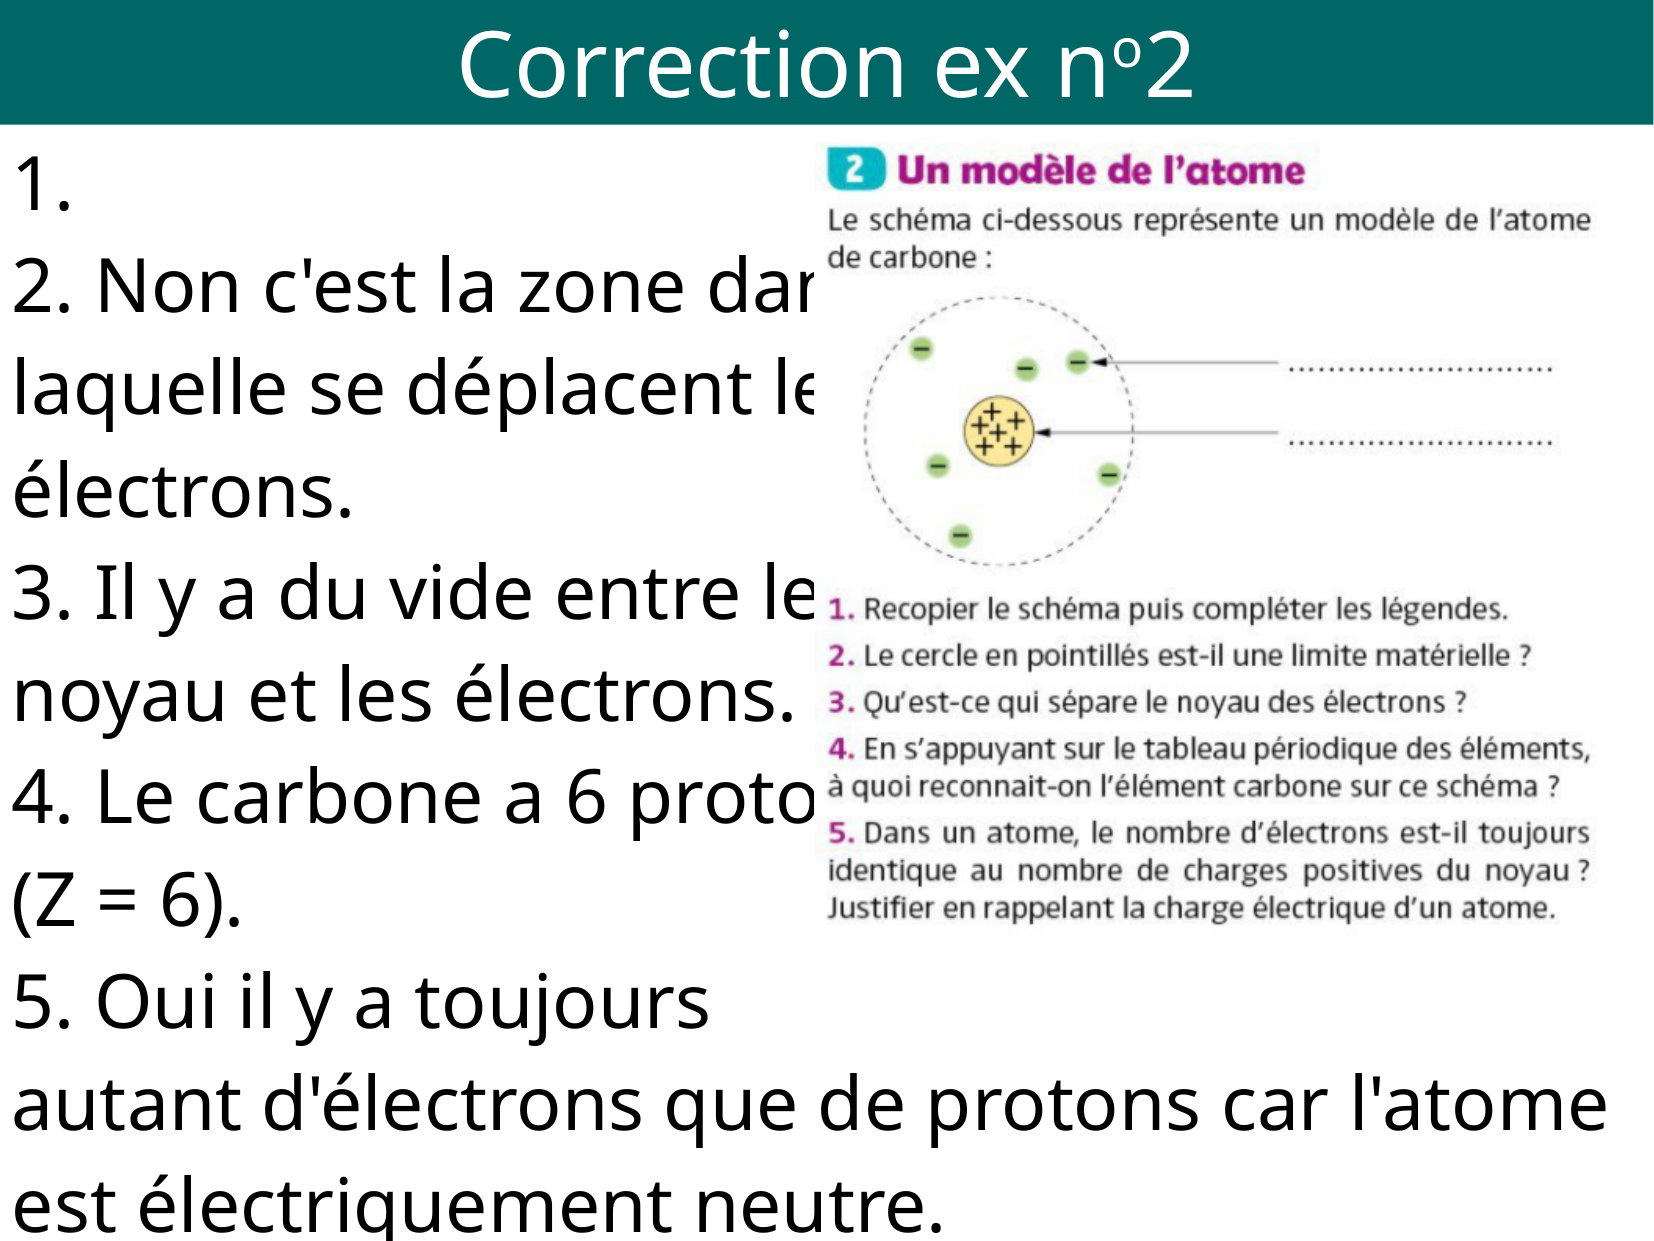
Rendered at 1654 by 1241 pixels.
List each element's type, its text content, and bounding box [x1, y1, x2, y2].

picture [814, 129, 1608, 951]
title Correction ex no2 [0, 8, 1654, 116]
subtitle 1. 2. Non c'est la zone dans laquelle se déplacent les électrons. 3. Il y a du vide entre le noyau et les électrons. 4. Le carbone a 6 protons (Z = 6). 5. Oui il y a toujours autant d'électrons que de protons car l'atome est électriquement neutre. [11, 129, 1642, 1229]
